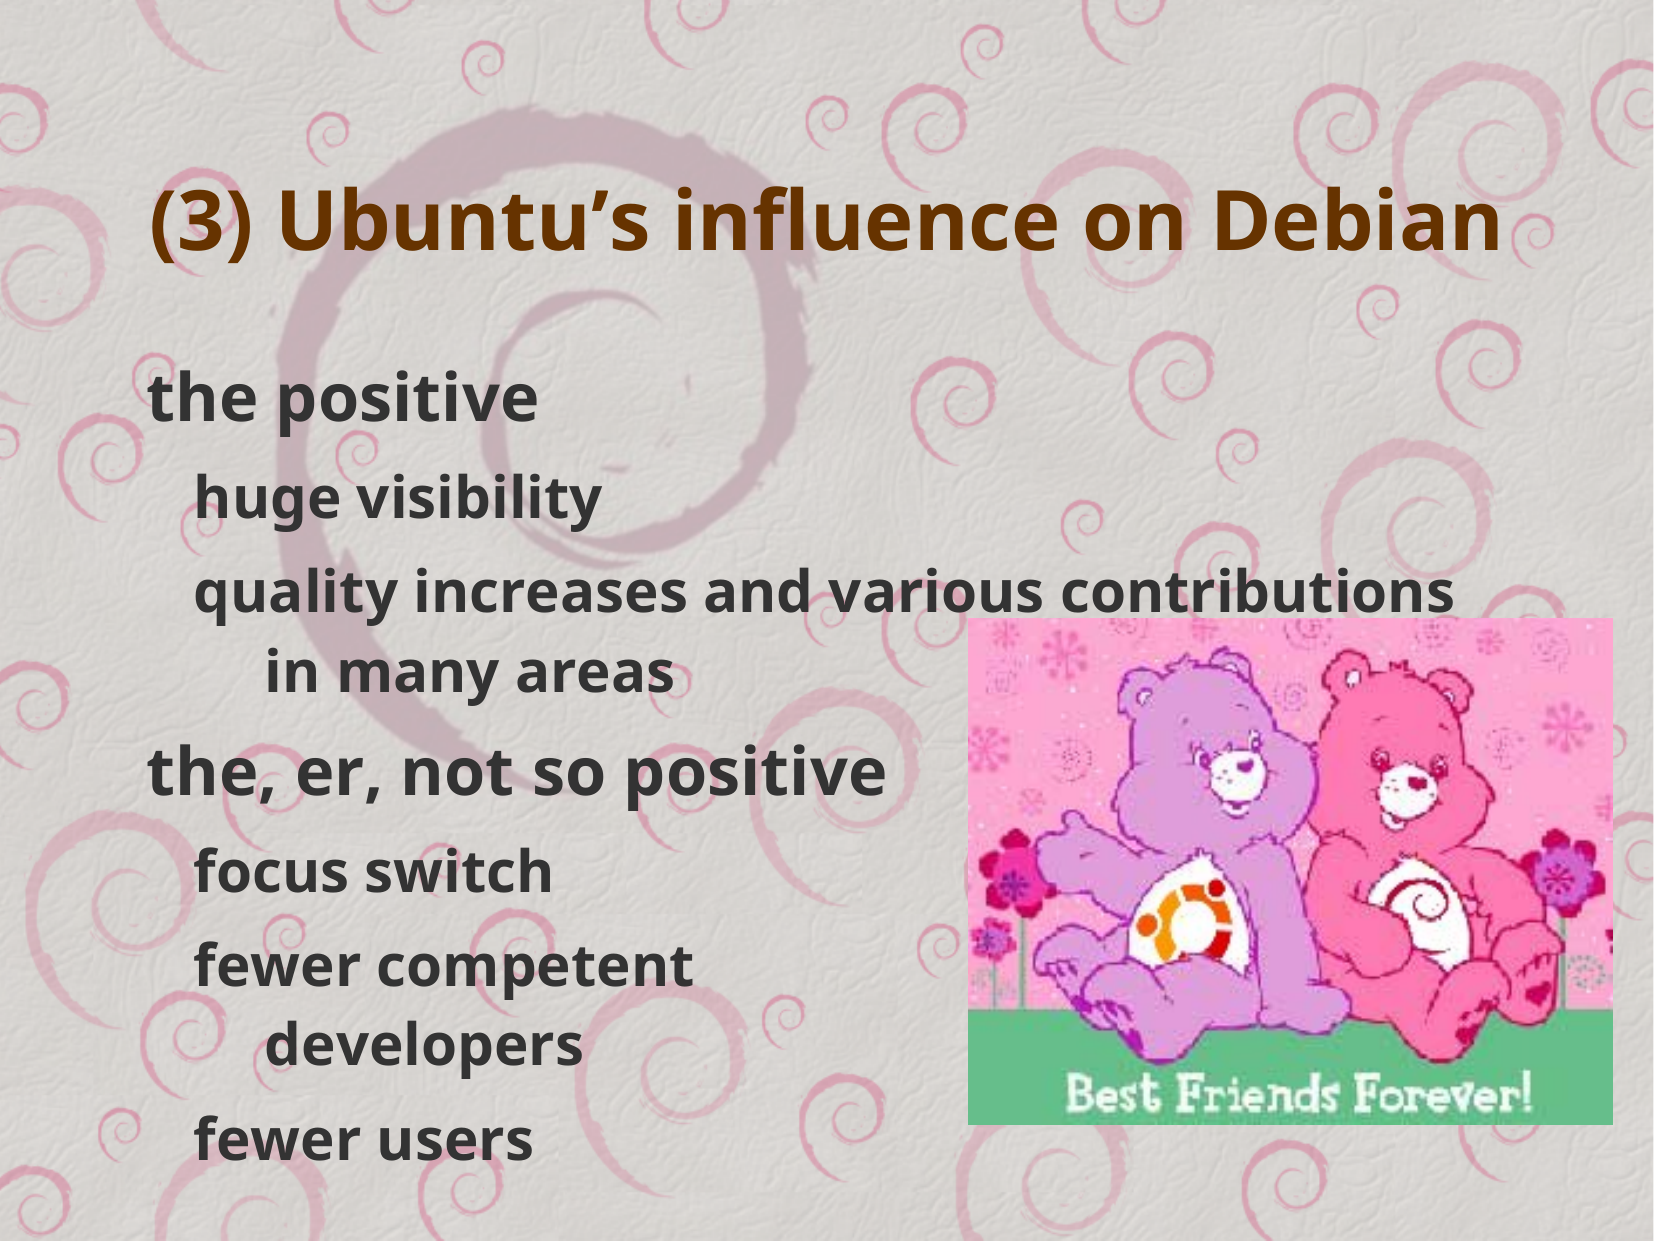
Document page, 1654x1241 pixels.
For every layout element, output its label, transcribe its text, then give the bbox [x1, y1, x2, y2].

title (3) Ubuntu’s influence on Debian [121, 114, 1534, 322]
picture [0, 0, 1654, 1241]
list the positive huge visibility quality increases and various contributions in many areas the, er, not so positive focus switch fewer competent developers fewer users [134, 350, 1516, 1133]
